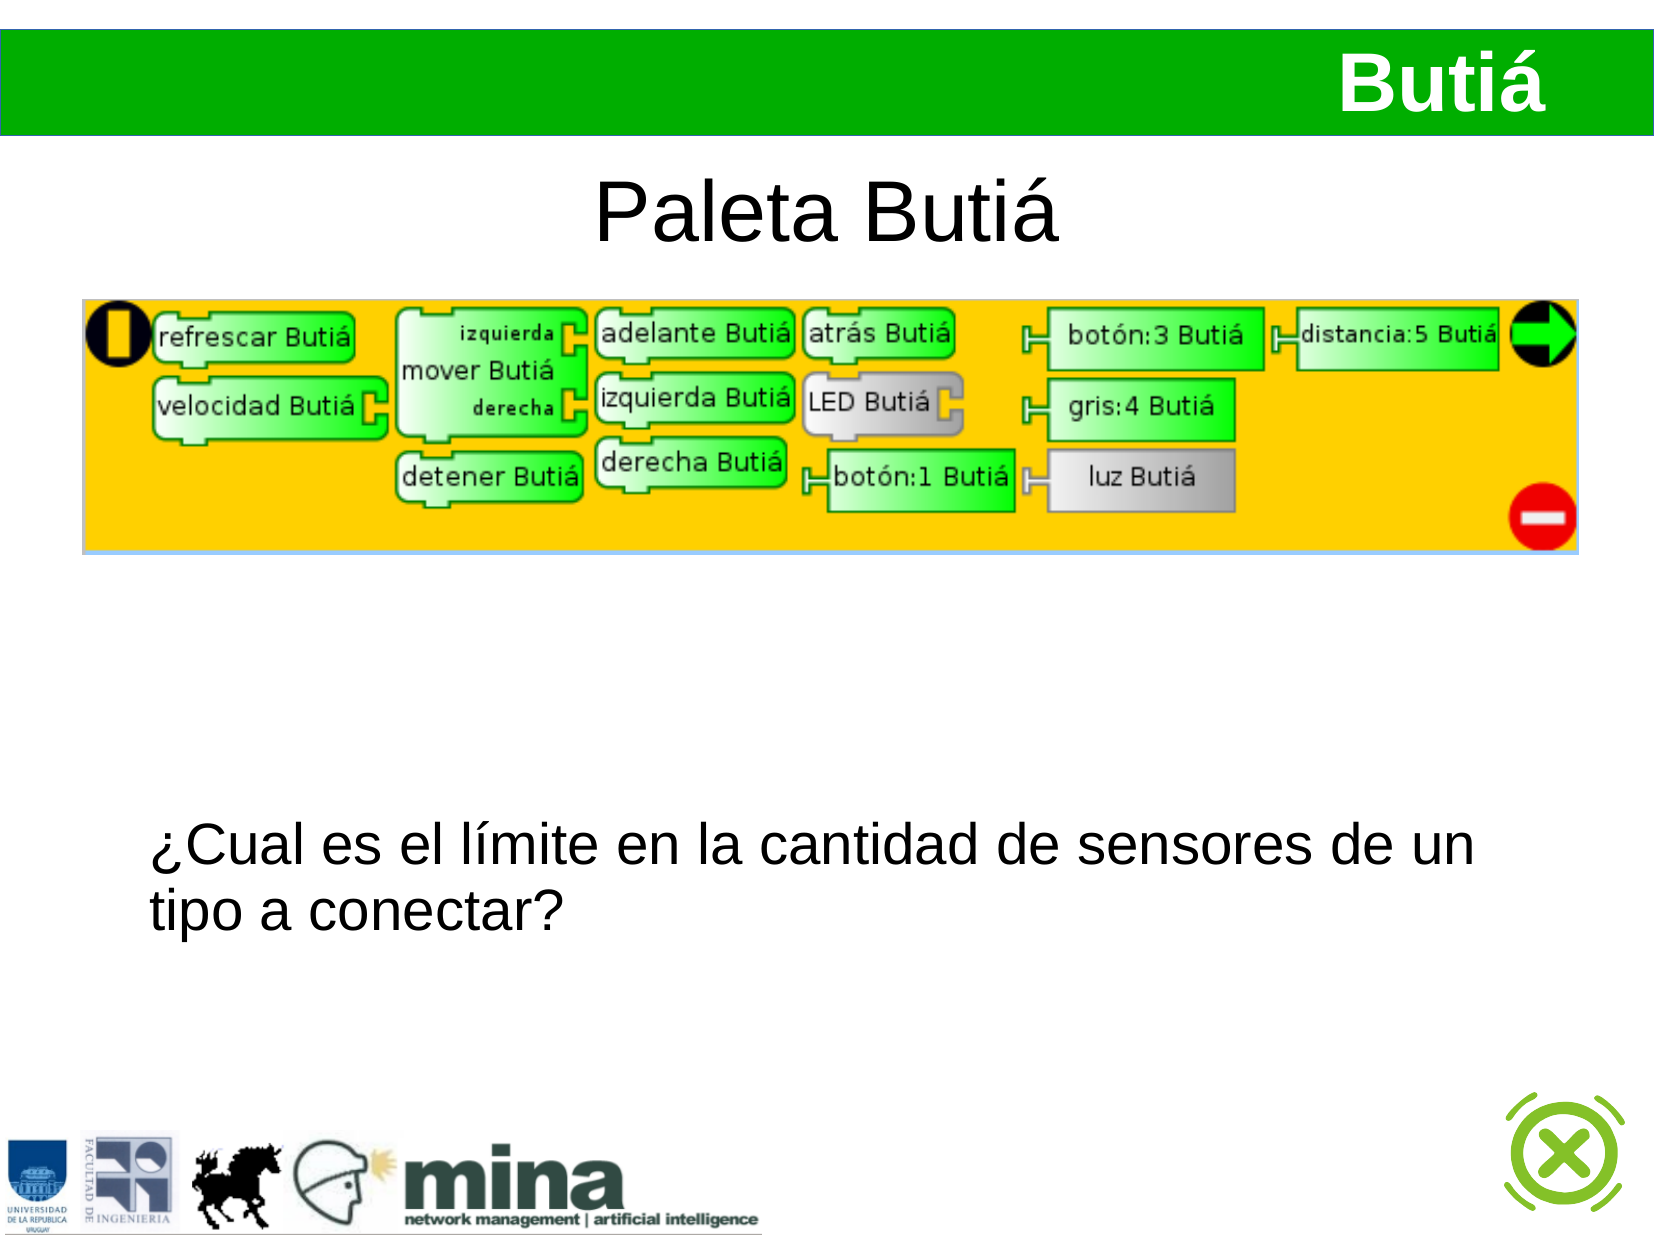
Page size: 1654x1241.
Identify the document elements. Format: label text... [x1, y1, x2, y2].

text_box ¿Cual es el límite en la cantidad de sensores de un tipo a conectar? [135, 804, 1516, 950]
picture [1504, 1092, 1625, 1212]
picture [82, 299, 1579, 556]
picture [5, 1130, 762, 1235]
title Paleta Butiá [82, 108, 1571, 299]
